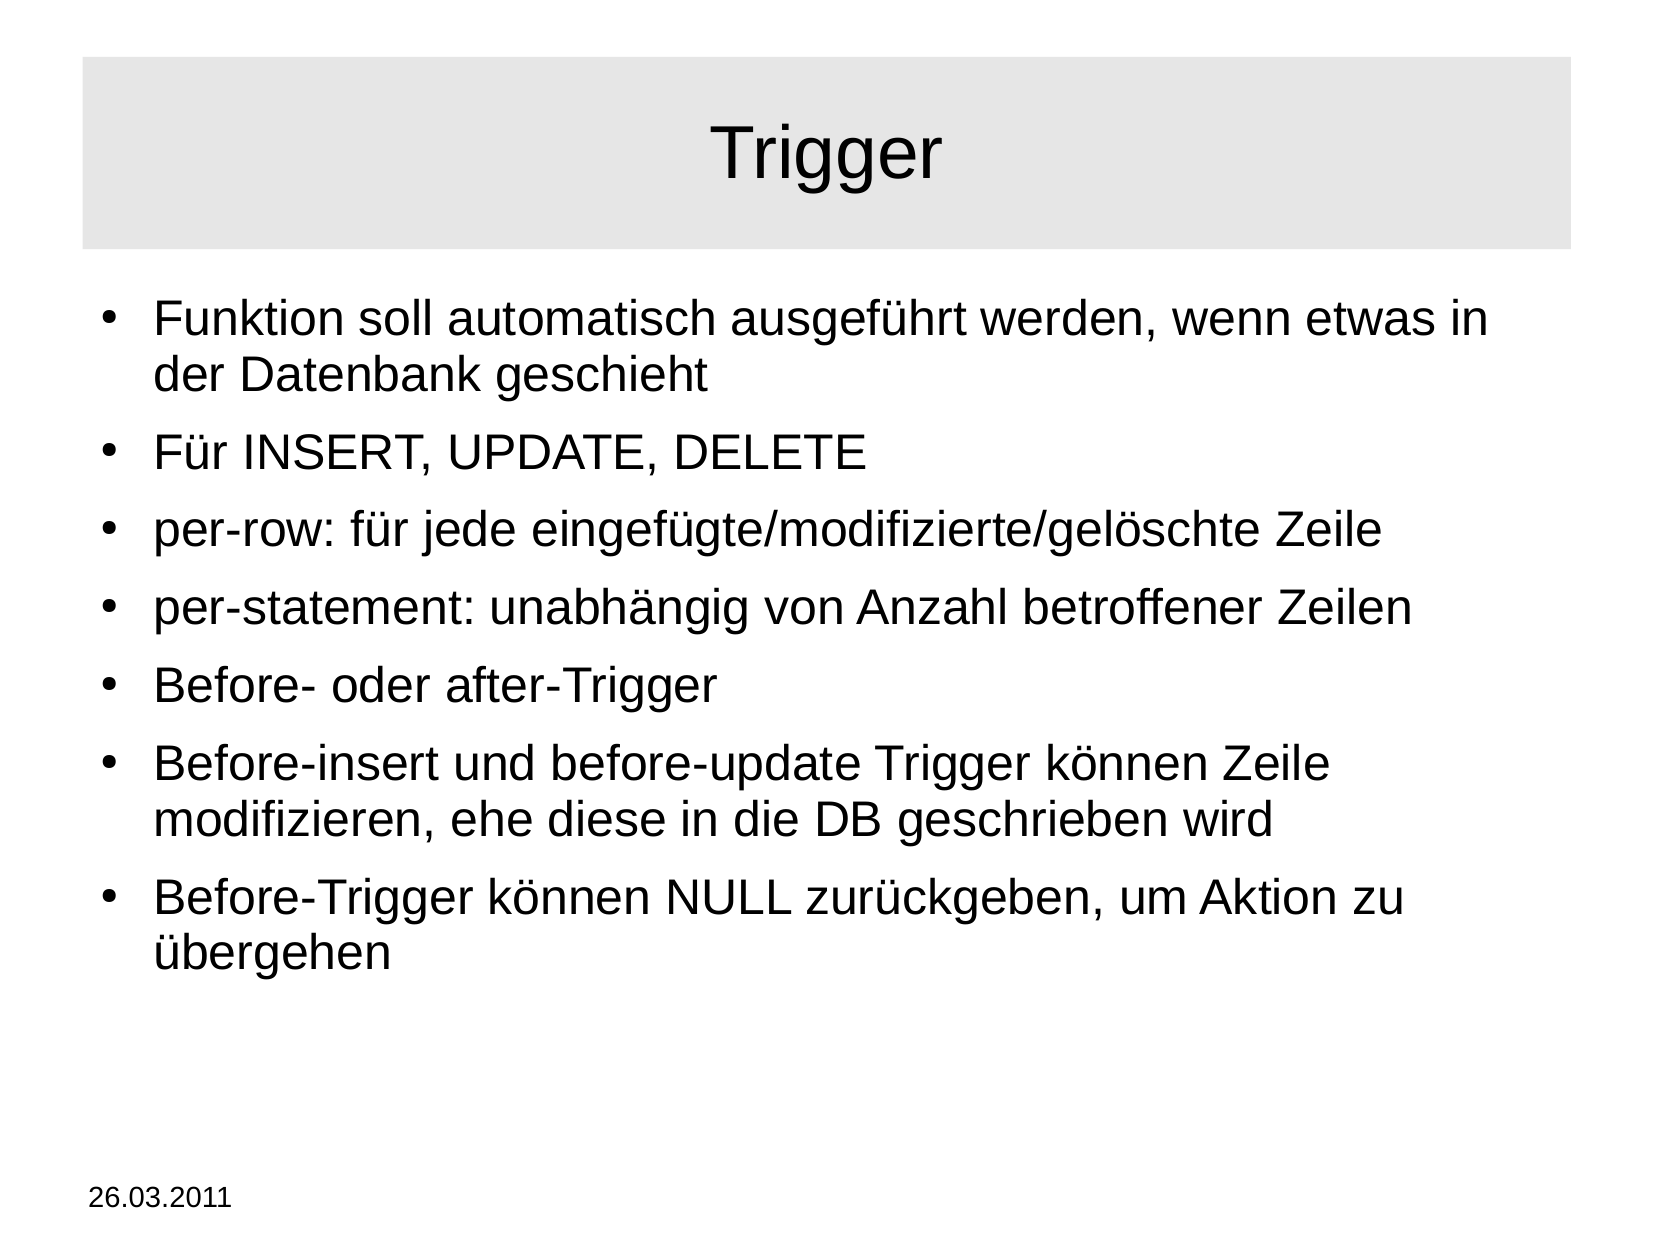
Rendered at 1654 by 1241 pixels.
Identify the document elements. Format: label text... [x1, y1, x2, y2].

title Trigger [82, 56, 1571, 250]
list Funktion soll automatisch ausgeführt werden, wenn etwas in der Datenbank geschieht Für INSERT, UPDATE, DELETE per-row: für jede eingefügte/modifizierte/gelöschte Zeile per-statement: unabhängig von Anzahl betroffener Zeilen Before- oder after-Trigger Before-insert und before-update Trigger können Zeile modifizieren, ehe diese in die DB geschrieben wird Before-Trigger können NULL zurückgeben, um Aktion zu übergehen [82, 290, 1571, 1094]
